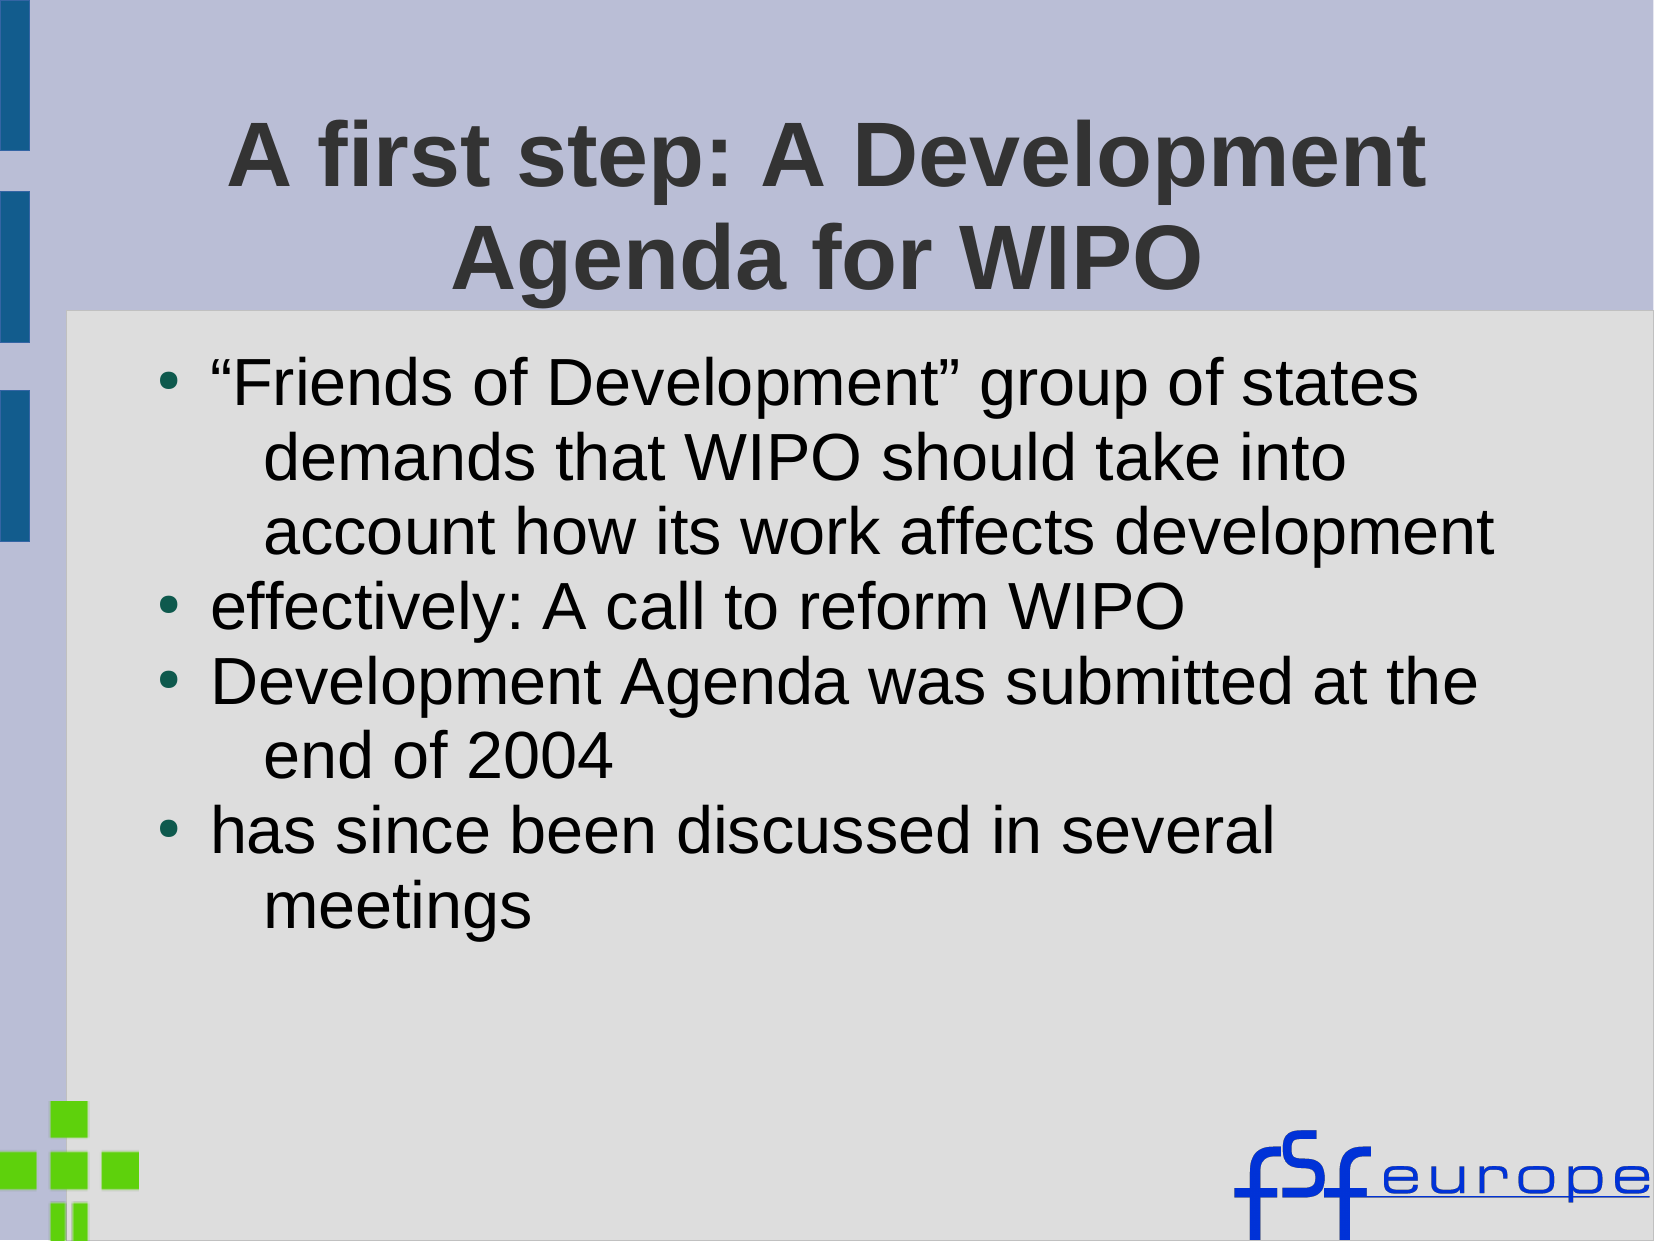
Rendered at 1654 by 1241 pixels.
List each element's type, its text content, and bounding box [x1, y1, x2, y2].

picture [1230, 1129, 1654, 1241]
list “Friends of Development” group of states demands that WIPO should take into account how its work affects development effectively: A call to reform WIPO Development Agenda was submitted at the end of 2004 has since been discussed in several meetings [121, 344, 1534, 1127]
picture [0, 1101, 139, 1241]
title A first step: A Development Agenda for WIPO [121, 88, 1534, 325]
